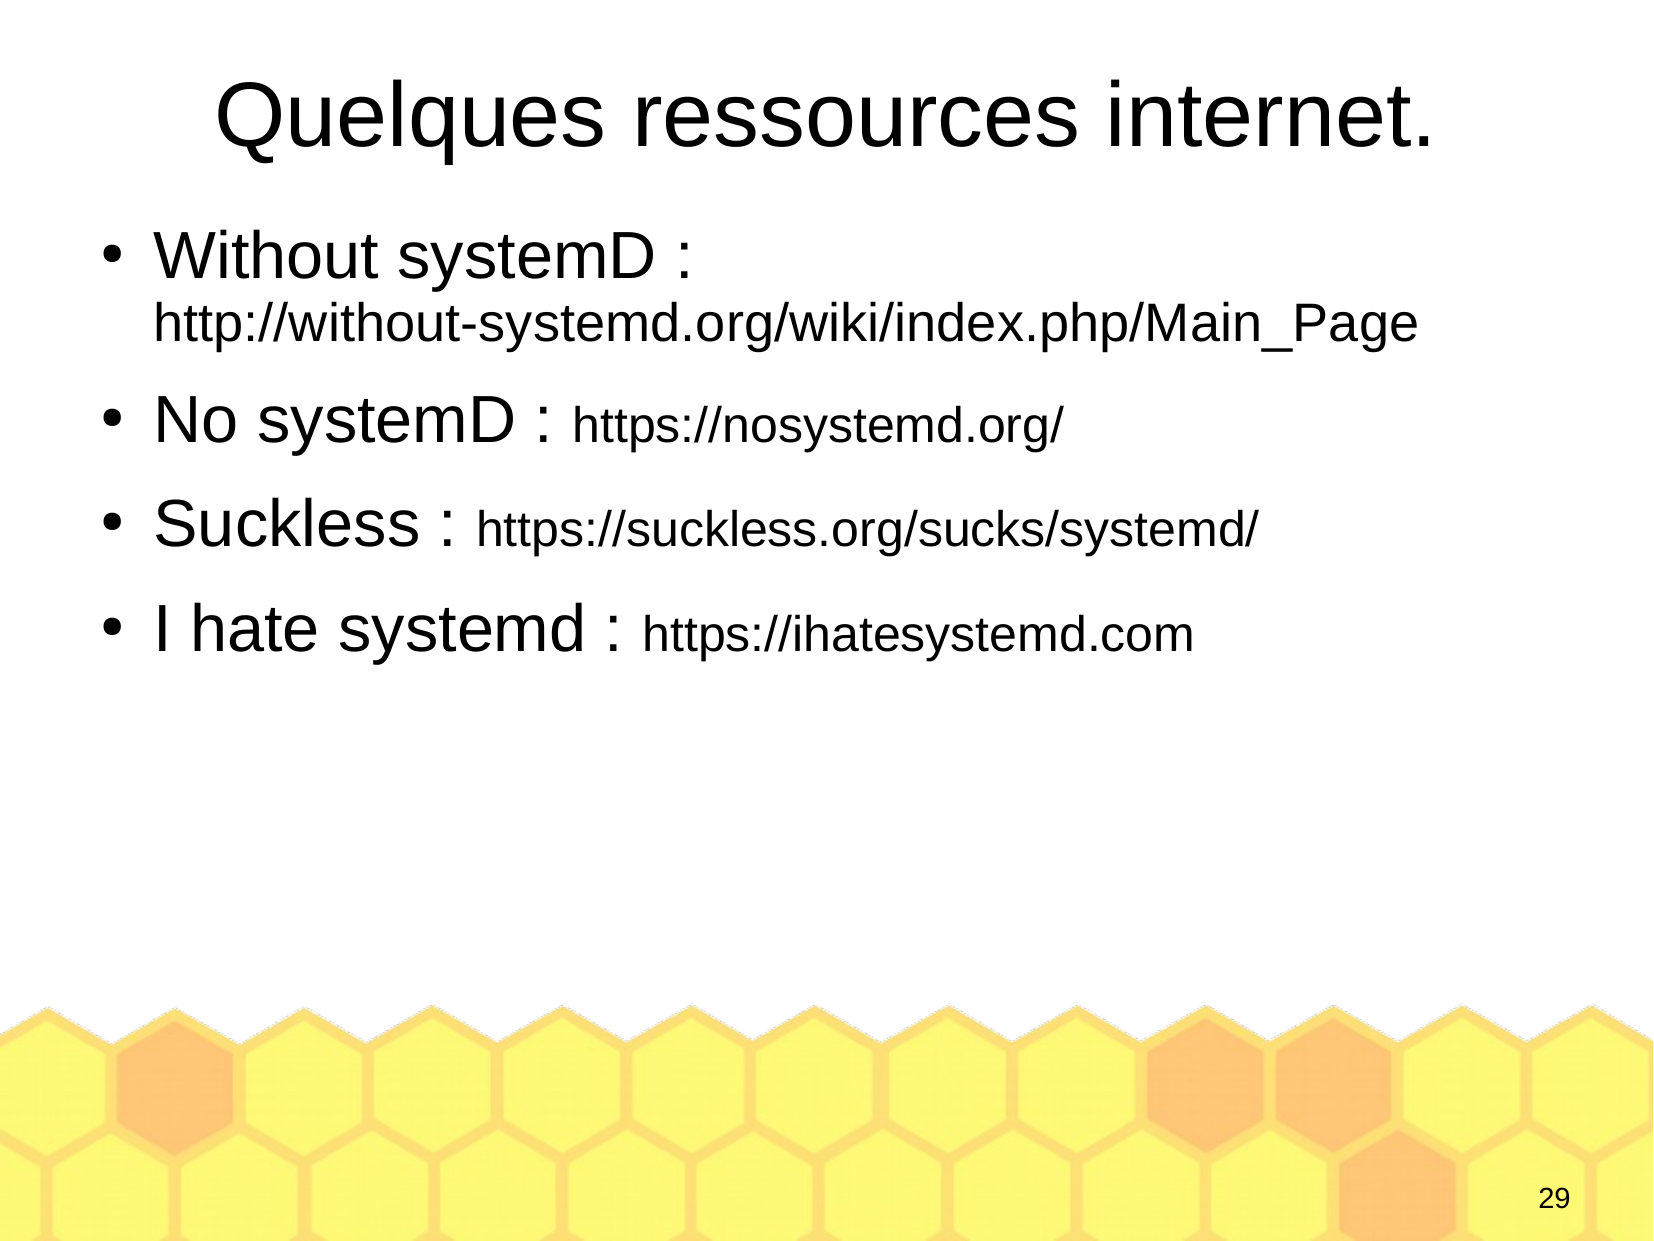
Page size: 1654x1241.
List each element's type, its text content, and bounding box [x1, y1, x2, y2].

picture [0, 1001, 1654, 1241]
list Without systemD : http://without-systemd.org/wiki/index.php/Main_Page No systemD : https://nosystemd.org/ Suckless : https://suckless.org/sucks/systemd/ I hate systemd : https://ihatesystemd.com [82, 217, 1571, 758]
title Quelques ressources internet. [82, 36, 1571, 193]
